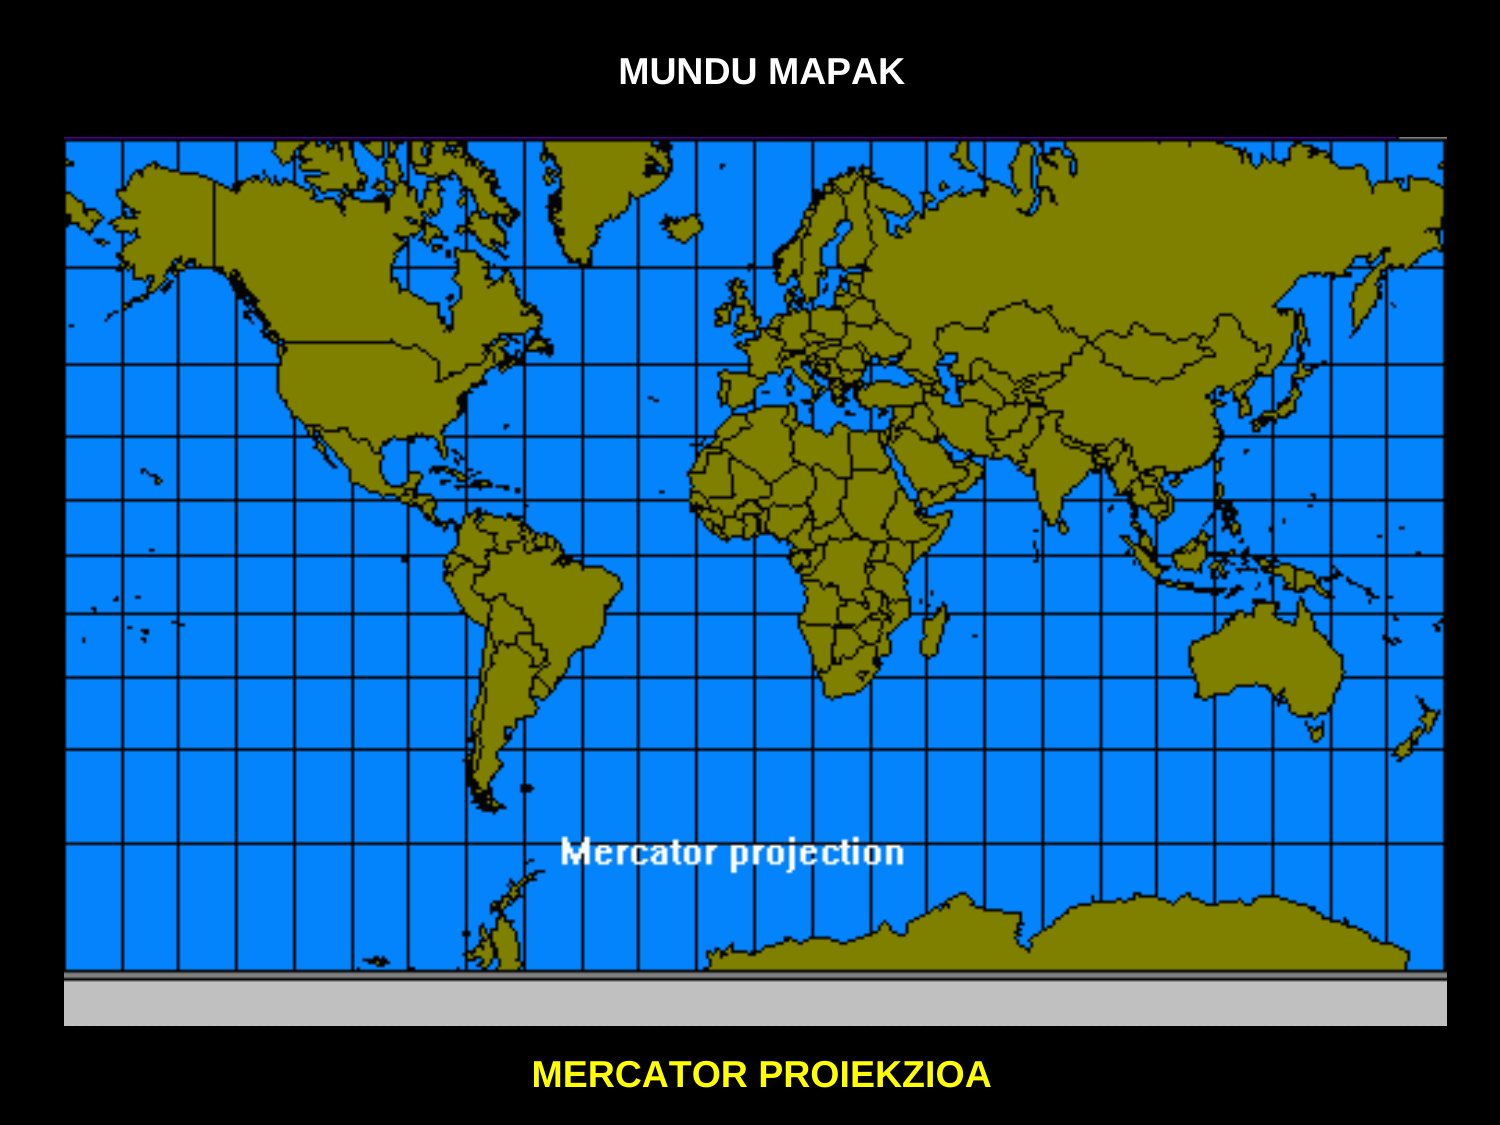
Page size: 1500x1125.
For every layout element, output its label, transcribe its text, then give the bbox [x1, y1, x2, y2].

text_box MUNDU MAPAK [407, 42, 1117, 101]
text_box MERCATOR PROIEKZIOA [407, 1045, 1117, 1104]
picture [64, 137, 1447, 1027]
